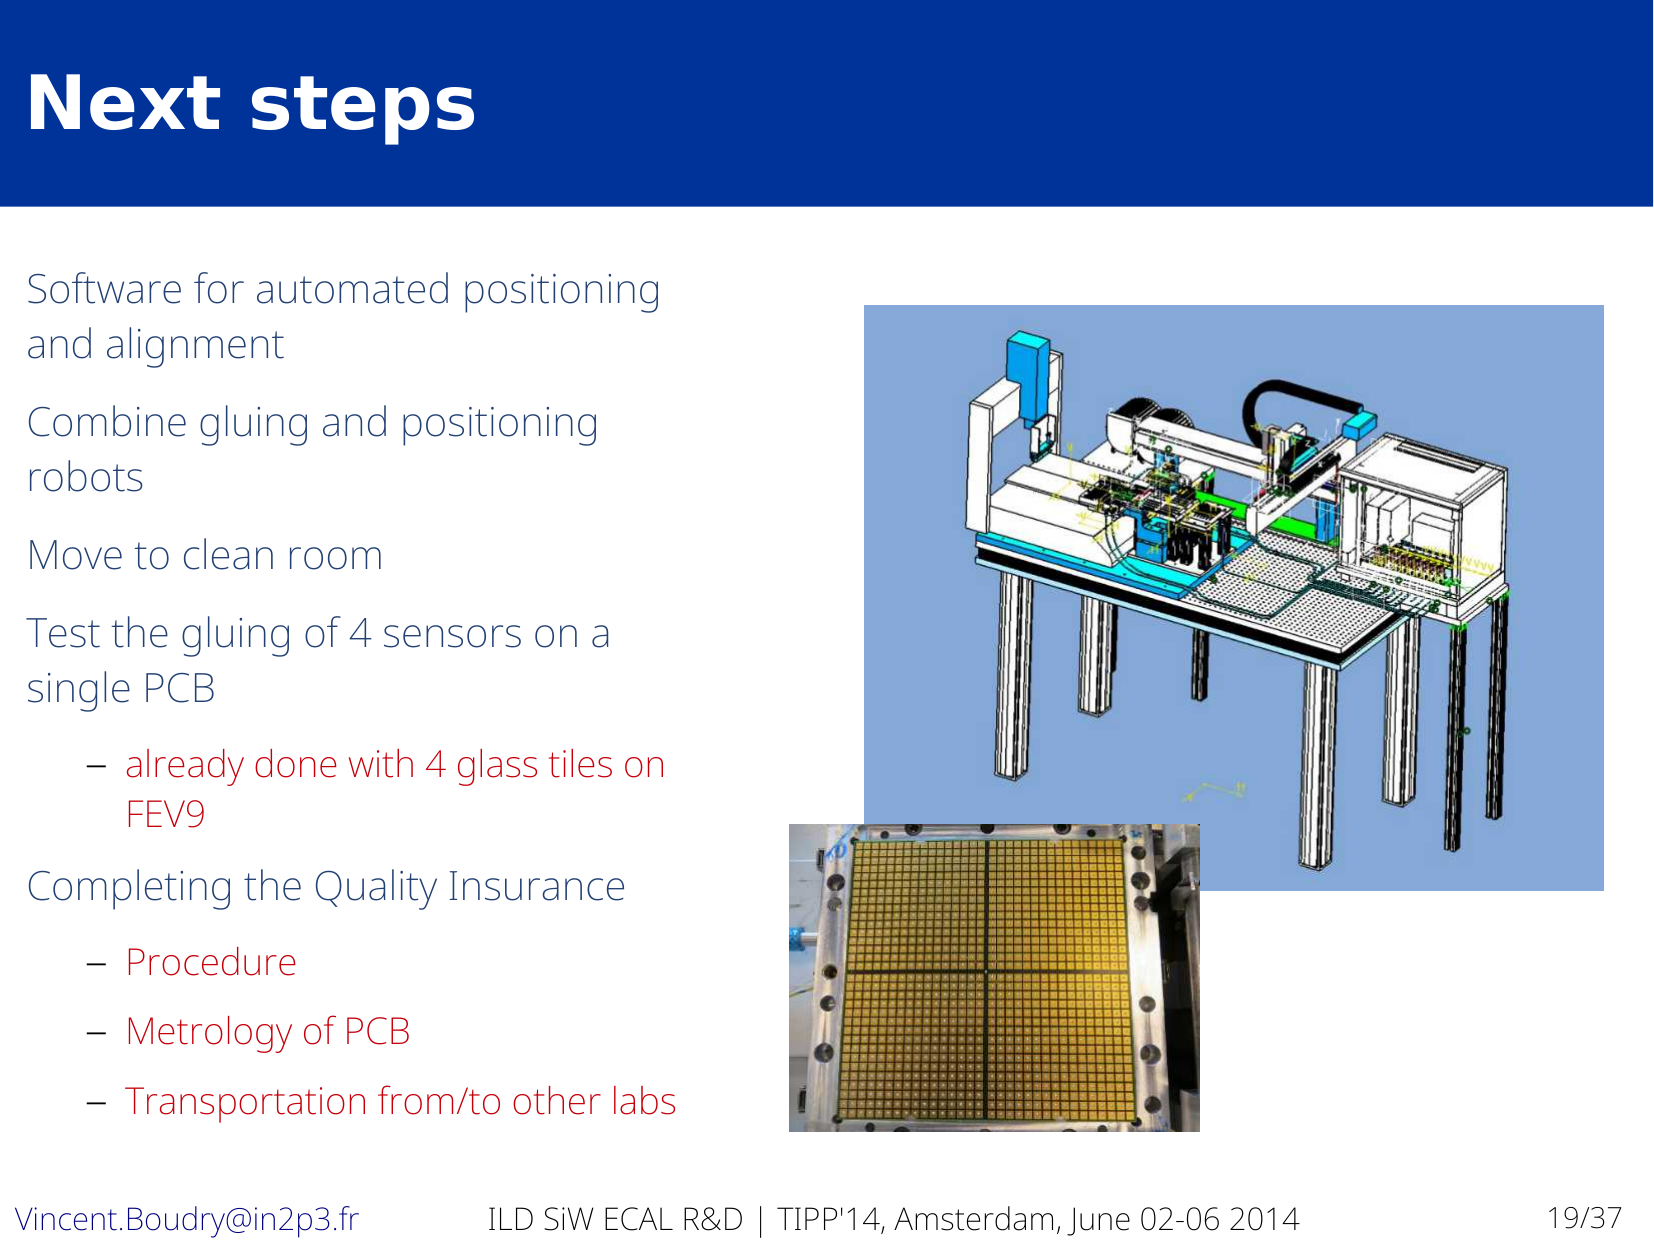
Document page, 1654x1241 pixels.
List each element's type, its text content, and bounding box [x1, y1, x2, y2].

title Next steps [24, 17, 1635, 191]
picture [789, 305, 1604, 1133]
list Software for automated positioning and alignment Combine gluing and positioning robots Move to clean room Test the gluing of 4 sensors on a single PCB already done with 4 glass tiles on FEV9 Completing the Quality Insurance Procedure Metrology of PCB Transportation from/to other labs [26, 260, 690, 1172]
